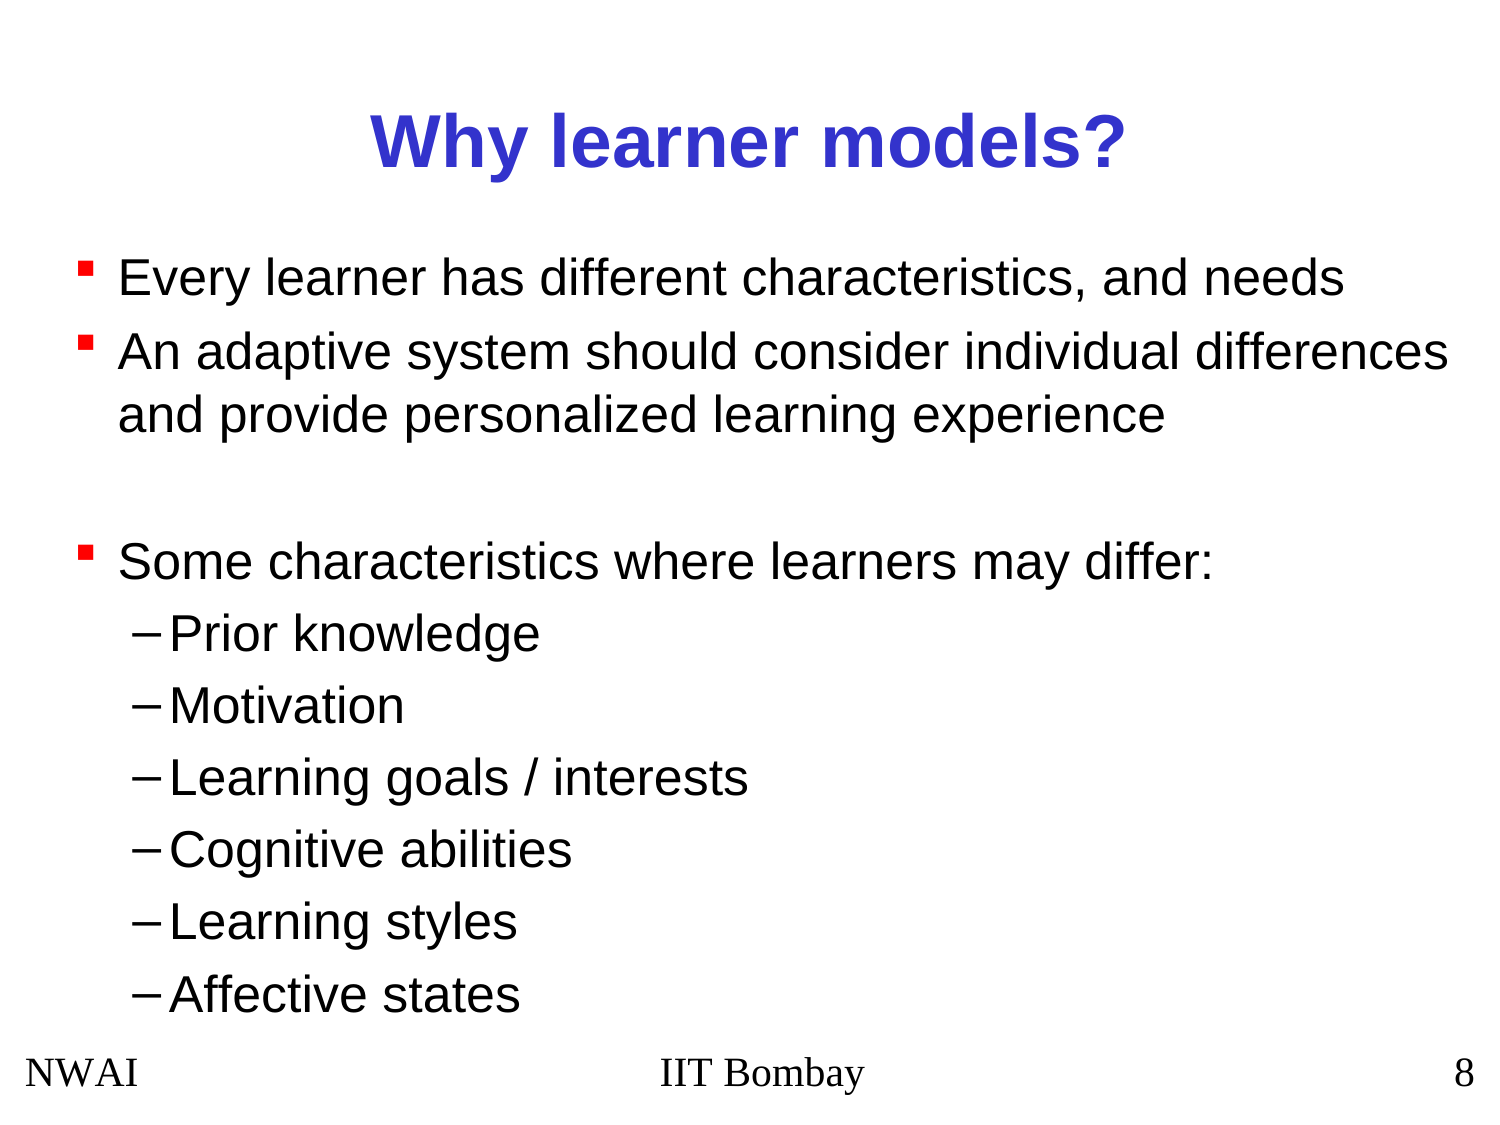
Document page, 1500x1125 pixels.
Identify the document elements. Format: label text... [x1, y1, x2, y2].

title Why learner models? [37, 62, 1463, 213]
list Every learner has different characteristics, and needs An adaptive system should consider individual differences and provide personalized learning experience Some characteristics where learners may differ: Prior knowledge Motivation Learning goals / interests Cognitive abilities Learning styles Affective states [59, 236, 1477, 1034]
